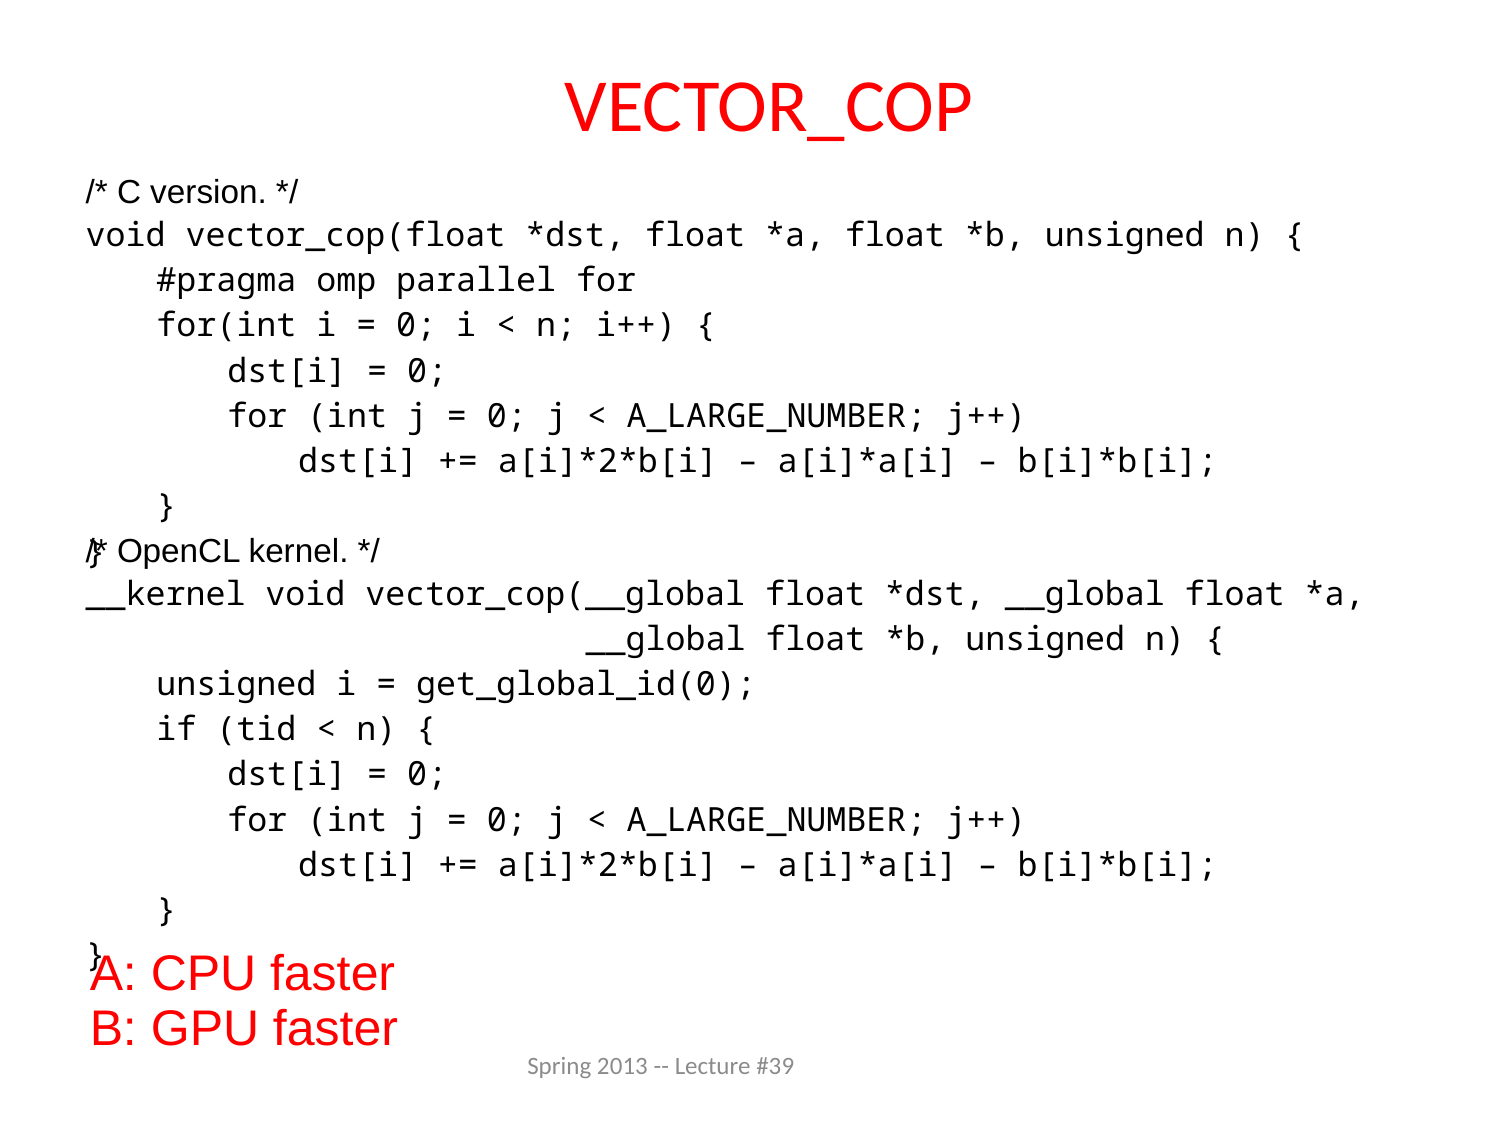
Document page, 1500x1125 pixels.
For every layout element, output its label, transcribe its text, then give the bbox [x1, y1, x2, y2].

text_box A: CPU faster B: GPU faster [75, 937, 676, 1064]
text_box /* C version. */ void vector_cop(float *dst, float *a, float *b, unsigned n) { #pragma omp parallel for for(int i = 0; i < n; i++) { dst[i] = 0; for (int j = 0; j < A_LARGE_NUMBER; j++) dst[i] += a[i]*2*b[i] – a[i]*a[i] – b[i]*b[i]; } } [0, 166, 1500, 1088]
title VECTOR_COP [75, 37, 1463, 166]
text_box /* OpenCL kernel. */ __kernel void vector_cop(__global float *dst, __global float *a, __global float *b, unsigned n) { unsigned i = get_global_id(0); if (tid < n) { dst[i] = 0; for (int j = 0; j < A_LARGE_NUMBER; j++) dst[i] += a[i]*2*b[i] – a[i]*a[i] – b[i]*b[i]; } } [0, 525, 1388, 1051]
